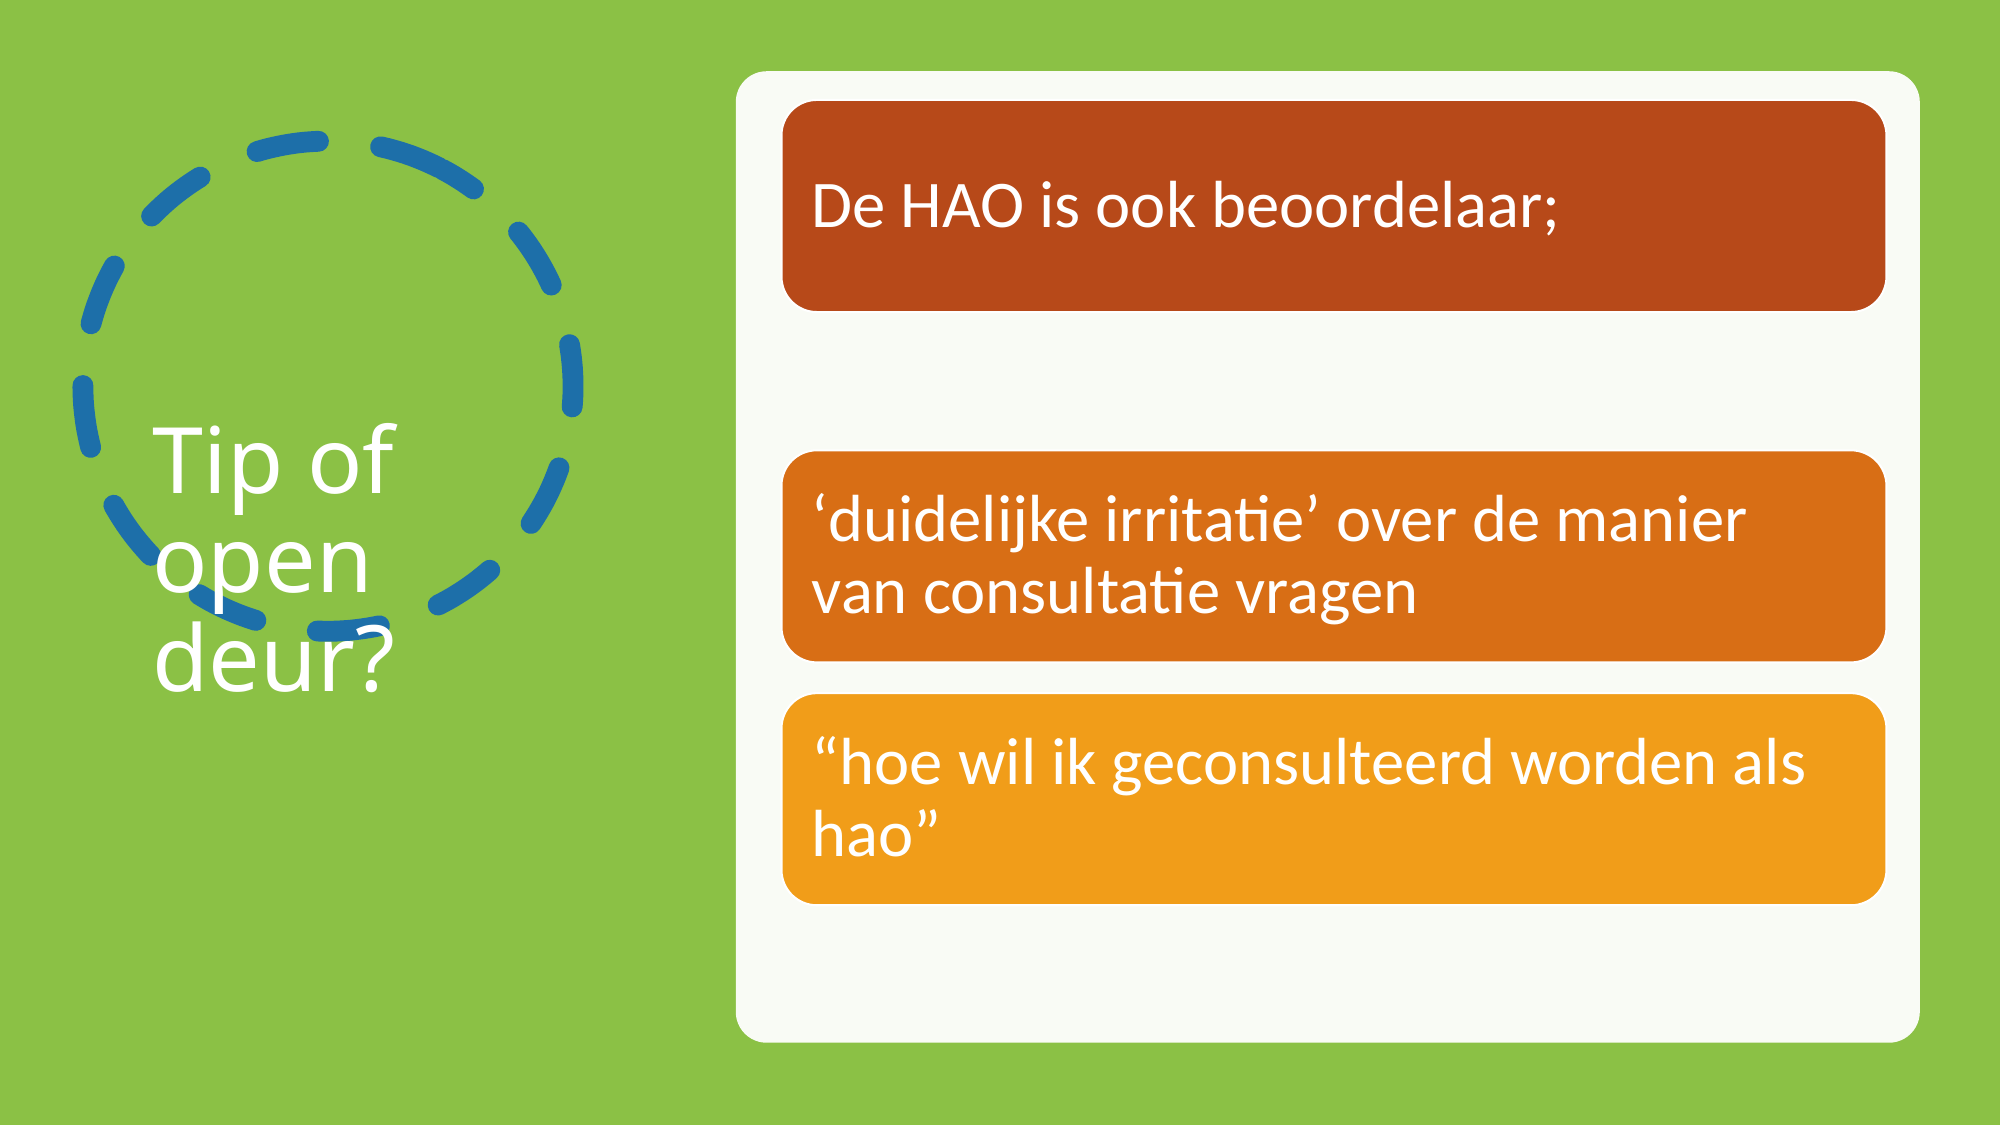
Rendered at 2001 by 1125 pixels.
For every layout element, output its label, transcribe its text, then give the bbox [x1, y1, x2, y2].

text_box “hoe wil ik geconsulteerd worden als hao” [781, 693, 1887, 906]
text_box ‘duidelijke irritatie’ over de manier van consultatie vragen [781, 450, 1887, 663]
text_box [0, 0, 2000, 1125]
title Tip of open deur? [137, 105, 622, 1020]
text_box De HAO is ook beoordelaar; [781, 99, 1887, 313]
